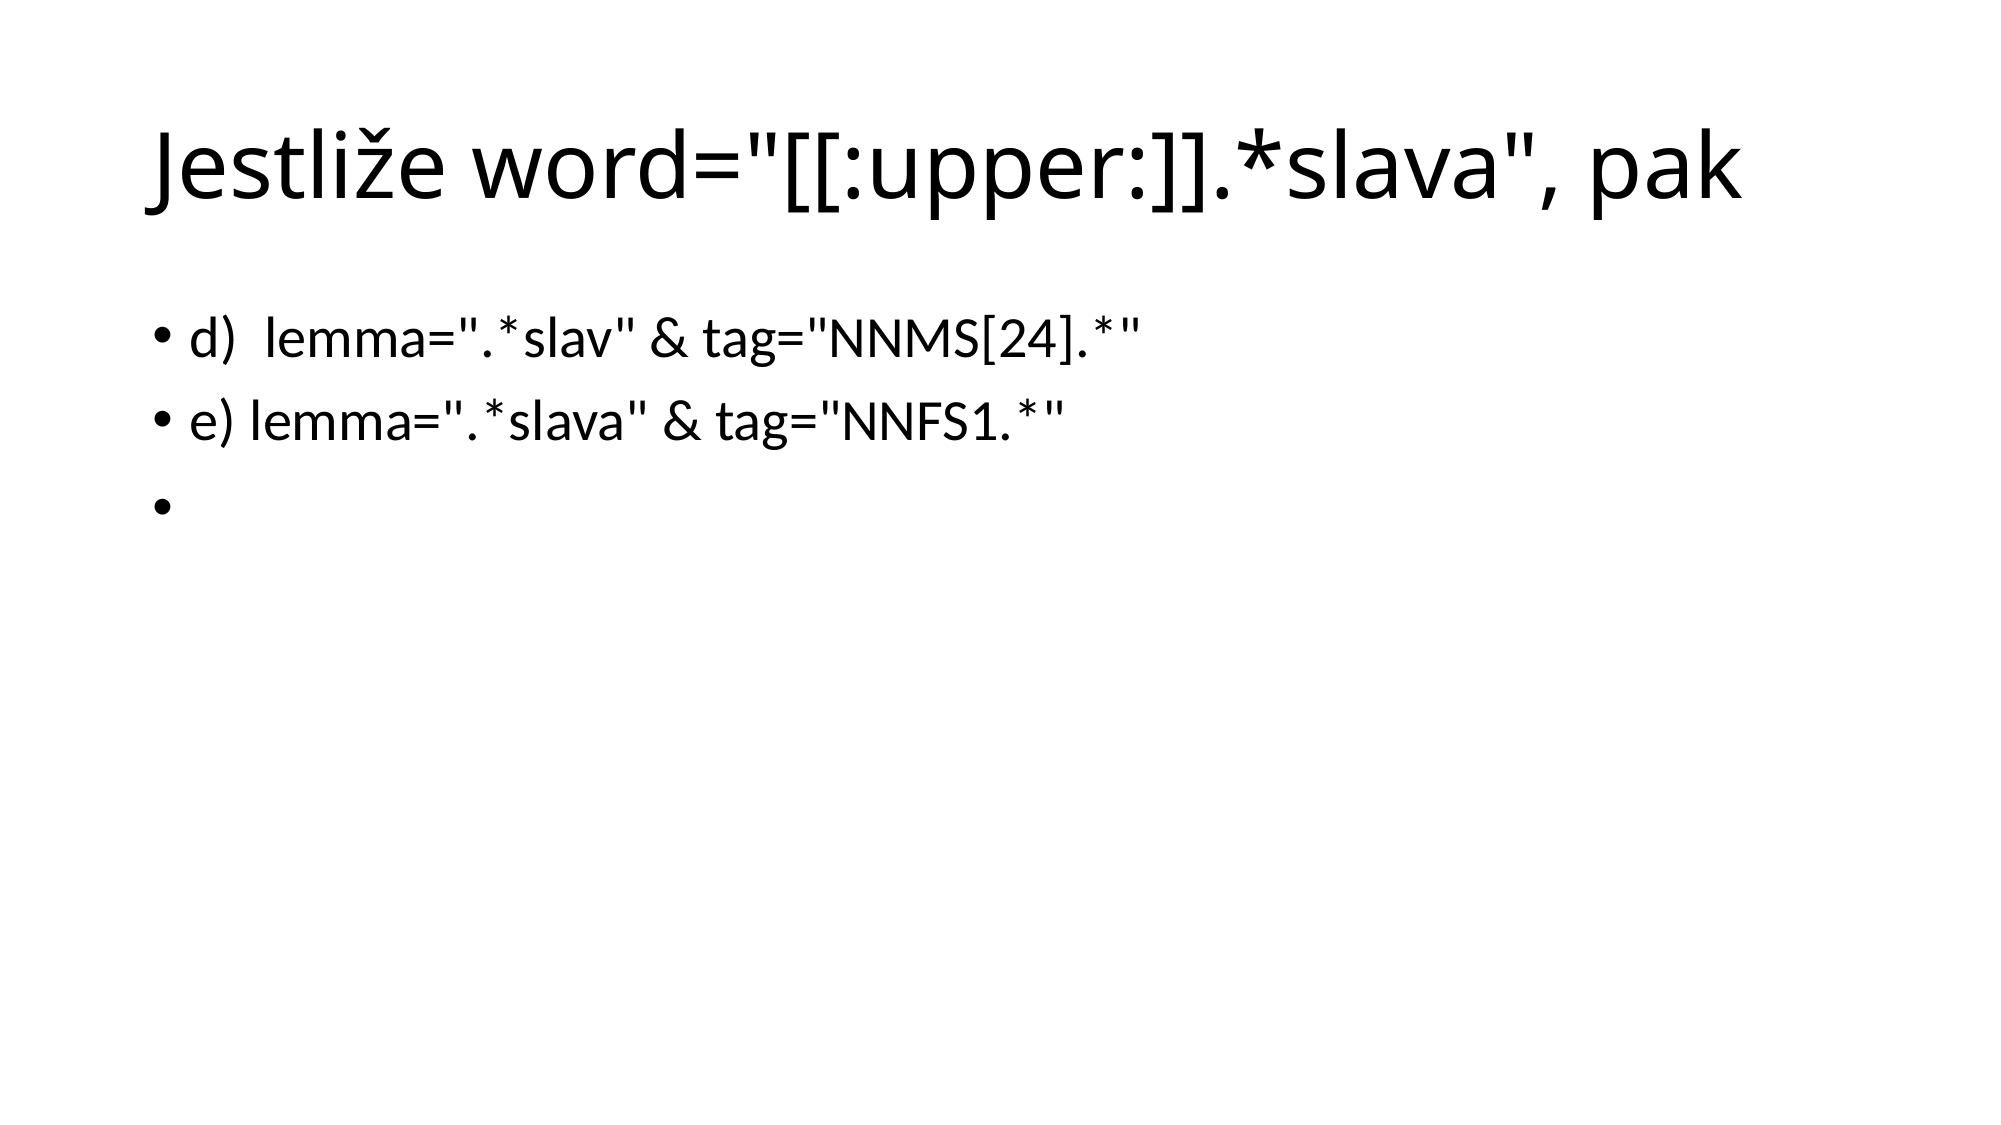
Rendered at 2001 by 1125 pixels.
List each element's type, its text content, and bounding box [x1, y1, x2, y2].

list d) lemma=".*slav" & tag="NNMS[24].*" e) lemma=".*slava" & tag="NNFS1.*" [137, 299, 1863, 1014]
title Jestliže word="[[:upper:]].*slava", pak [137, 59, 1863, 278]
